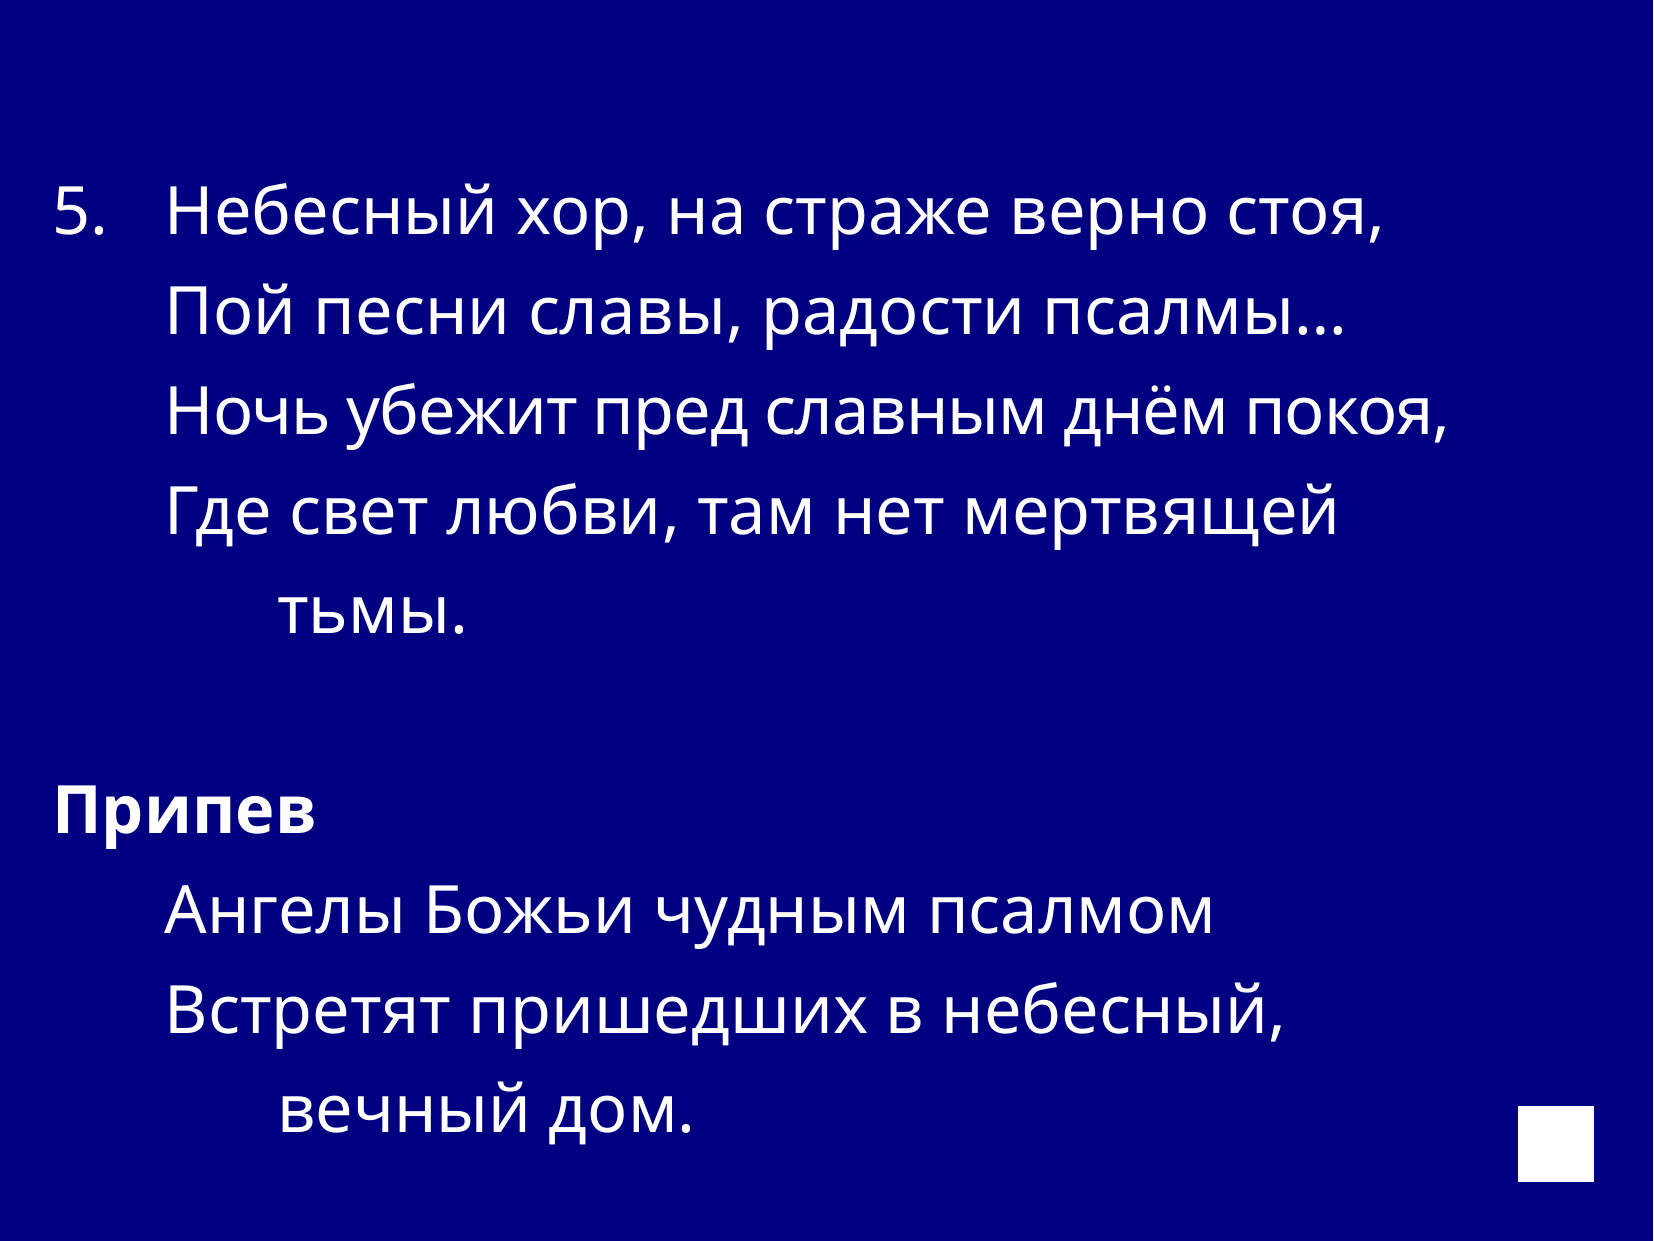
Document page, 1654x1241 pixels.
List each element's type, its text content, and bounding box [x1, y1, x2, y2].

text_box [1518, 1163, 1594, 1182]
text_box 5. Небесный хор, на страже верно стоя, Пой песни славы, радости псалмы… Ночь убежит пред славным днём покоя, Где свет любви, там нет мертвящей тьмы. Припев Ангелы Божьи чудным псалмом Встретят пришедших в небесный, вечный дом. [37, 56, 1653, 1163]
